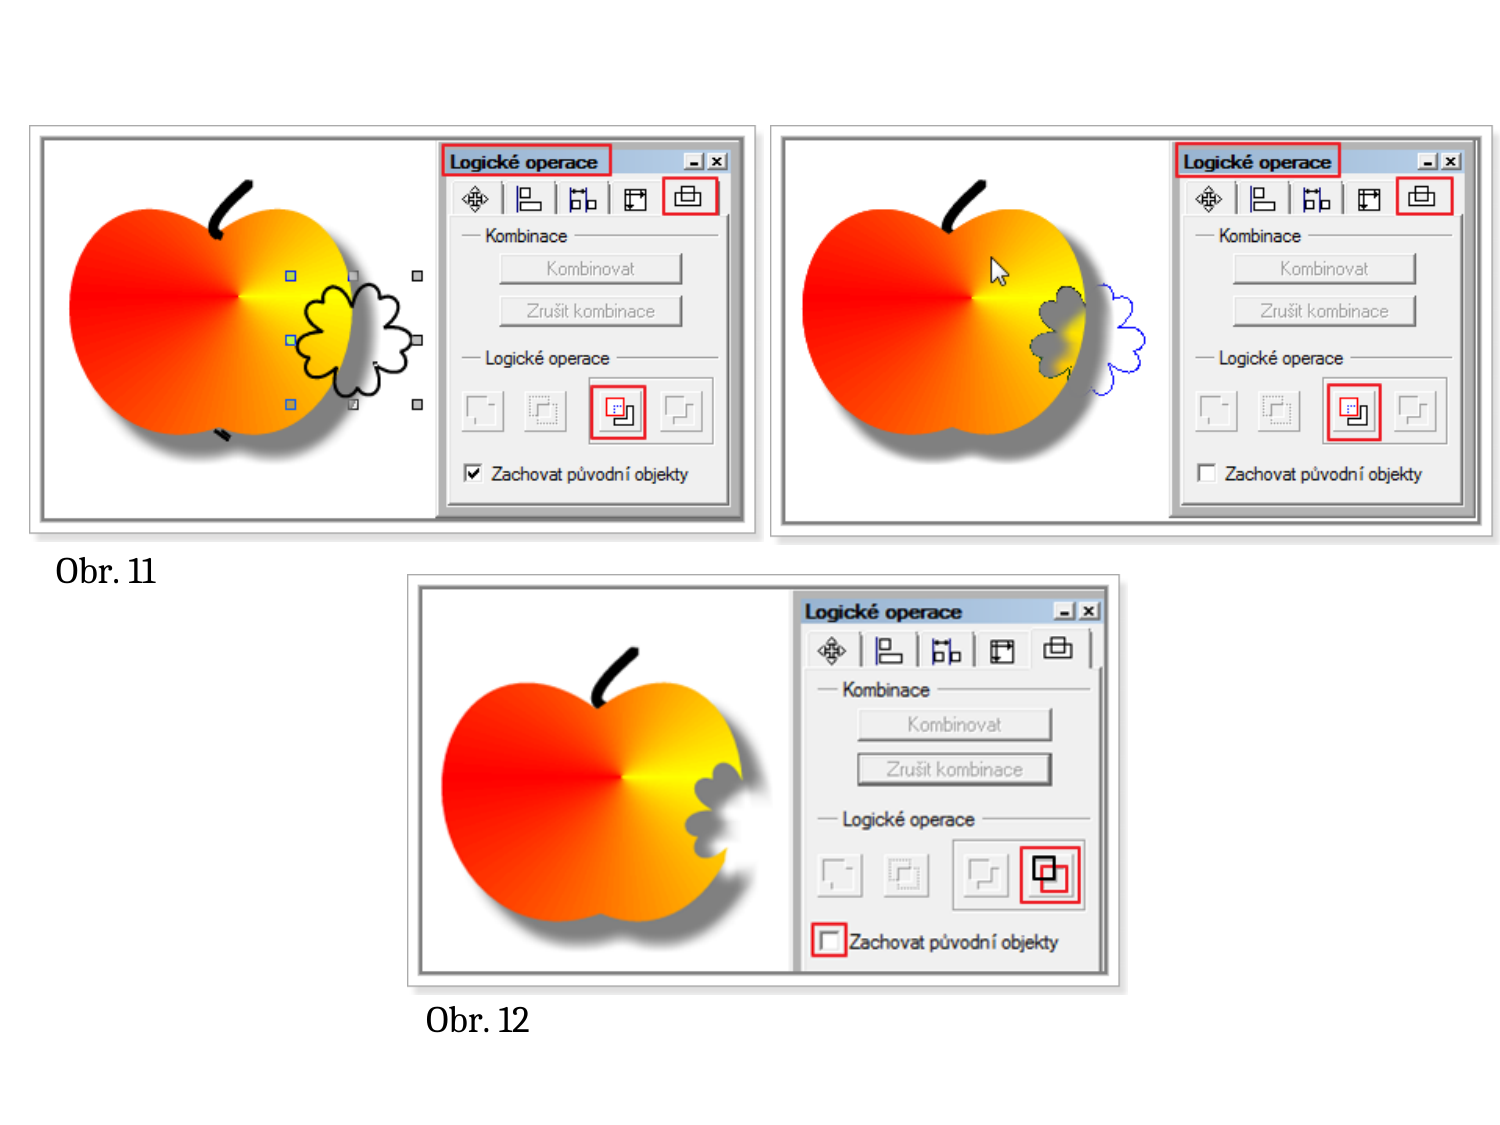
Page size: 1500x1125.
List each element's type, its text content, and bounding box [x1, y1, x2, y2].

text_box Obr. 11 [41, 542, 224, 600]
picture [770, 125, 1500, 545]
picture [29, 125, 764, 542]
picture [407, 574, 1128, 995]
text_box Obr. 12 [411, 995, 546, 1049]
